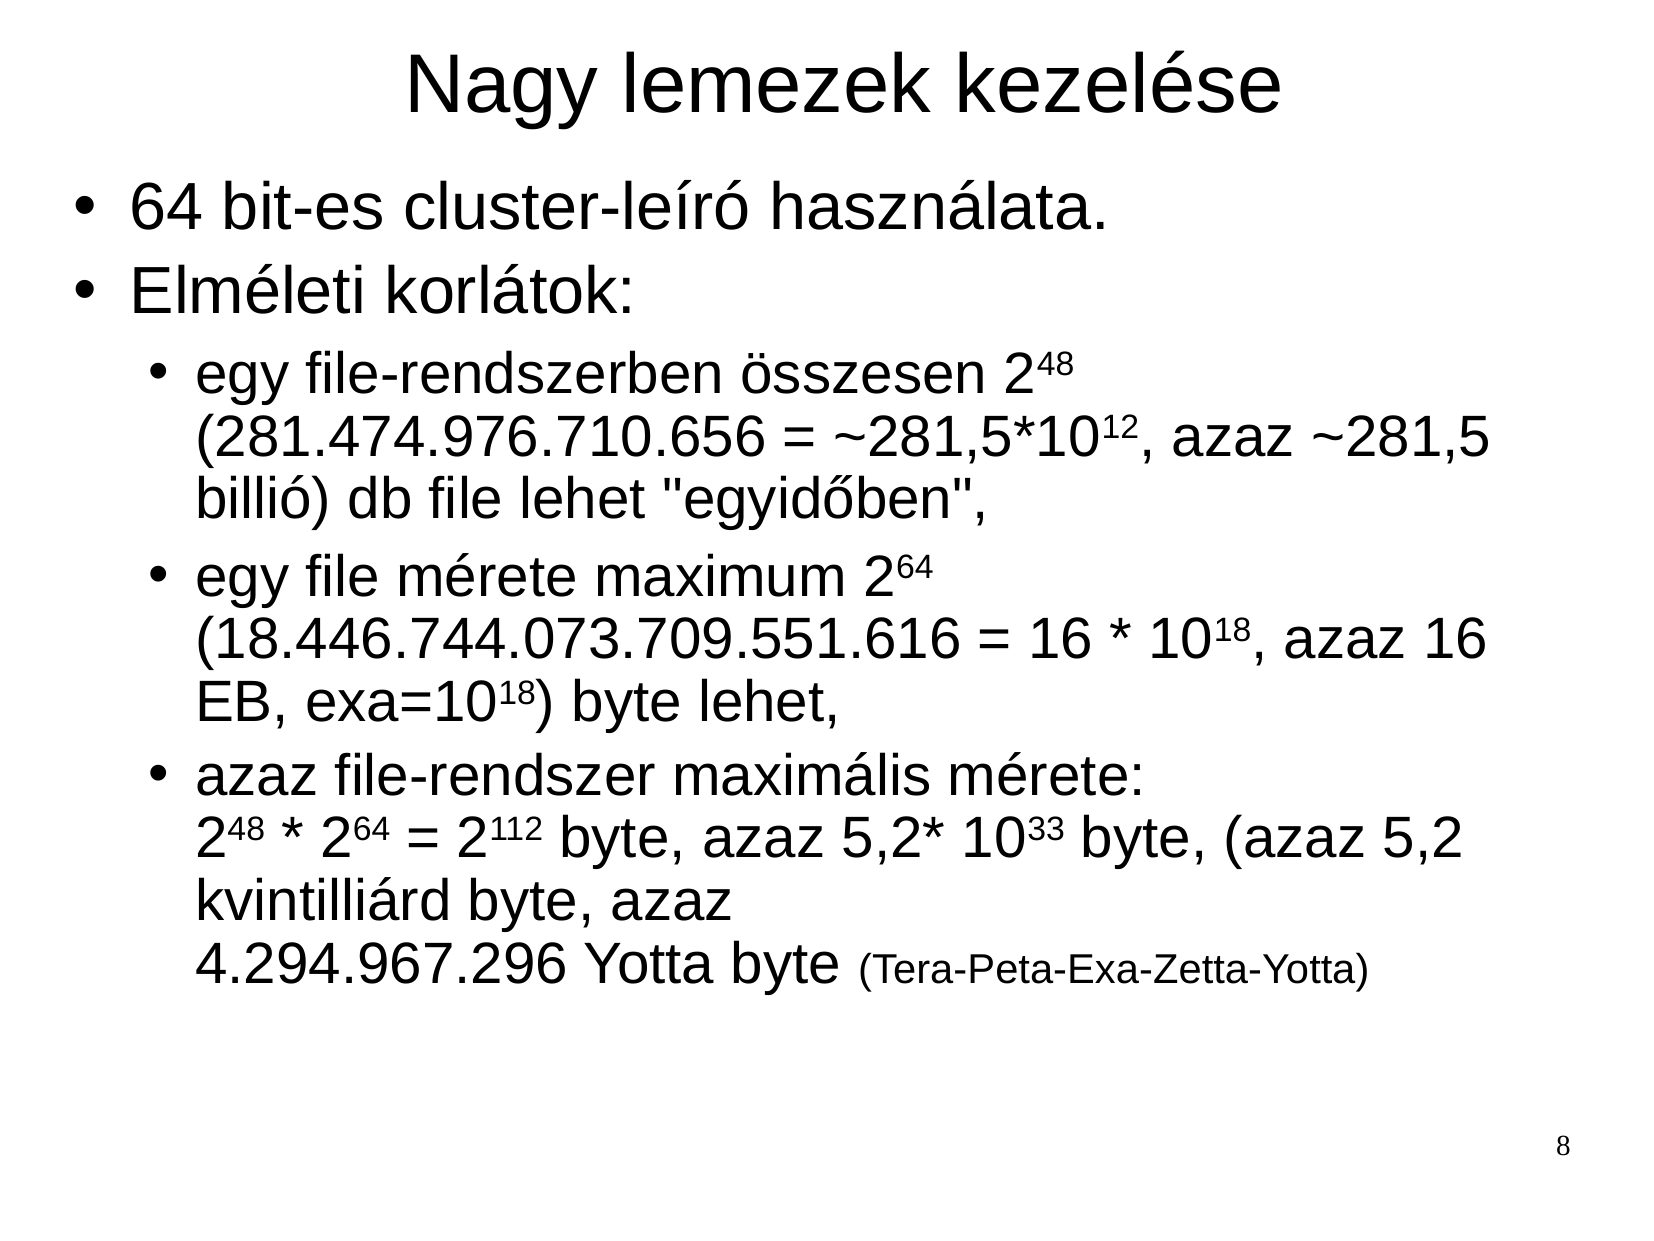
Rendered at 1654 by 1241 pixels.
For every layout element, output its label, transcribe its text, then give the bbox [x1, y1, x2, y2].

list 64 bit-es cluster-leíró használata. Elméleti korlátok: egy file-rendszerben összesen 248 (281.474.976.710.656 = ~281,5*1012, azaz ~281,5 billió) db file lehet "egyidőben", egy file mérete maximum 264 (18.446.744.073.709.551.616 = 16 * 1018, azaz 16 EB, exa=1018) byte lehet, azaz file-rendszer maximális mérete: 248 * 264 = 2112 byte, azaz 5,2* 1033 byte, (azaz 5,2 kvintilliárd byte, azaz 4.294.967.296 Yotta byte (Tera-Peta-Exa-Zetta-Yotta) [58, 164, 1556, 1206]
title Nagy lemezek kezelése [123, 0, 1530, 159]
